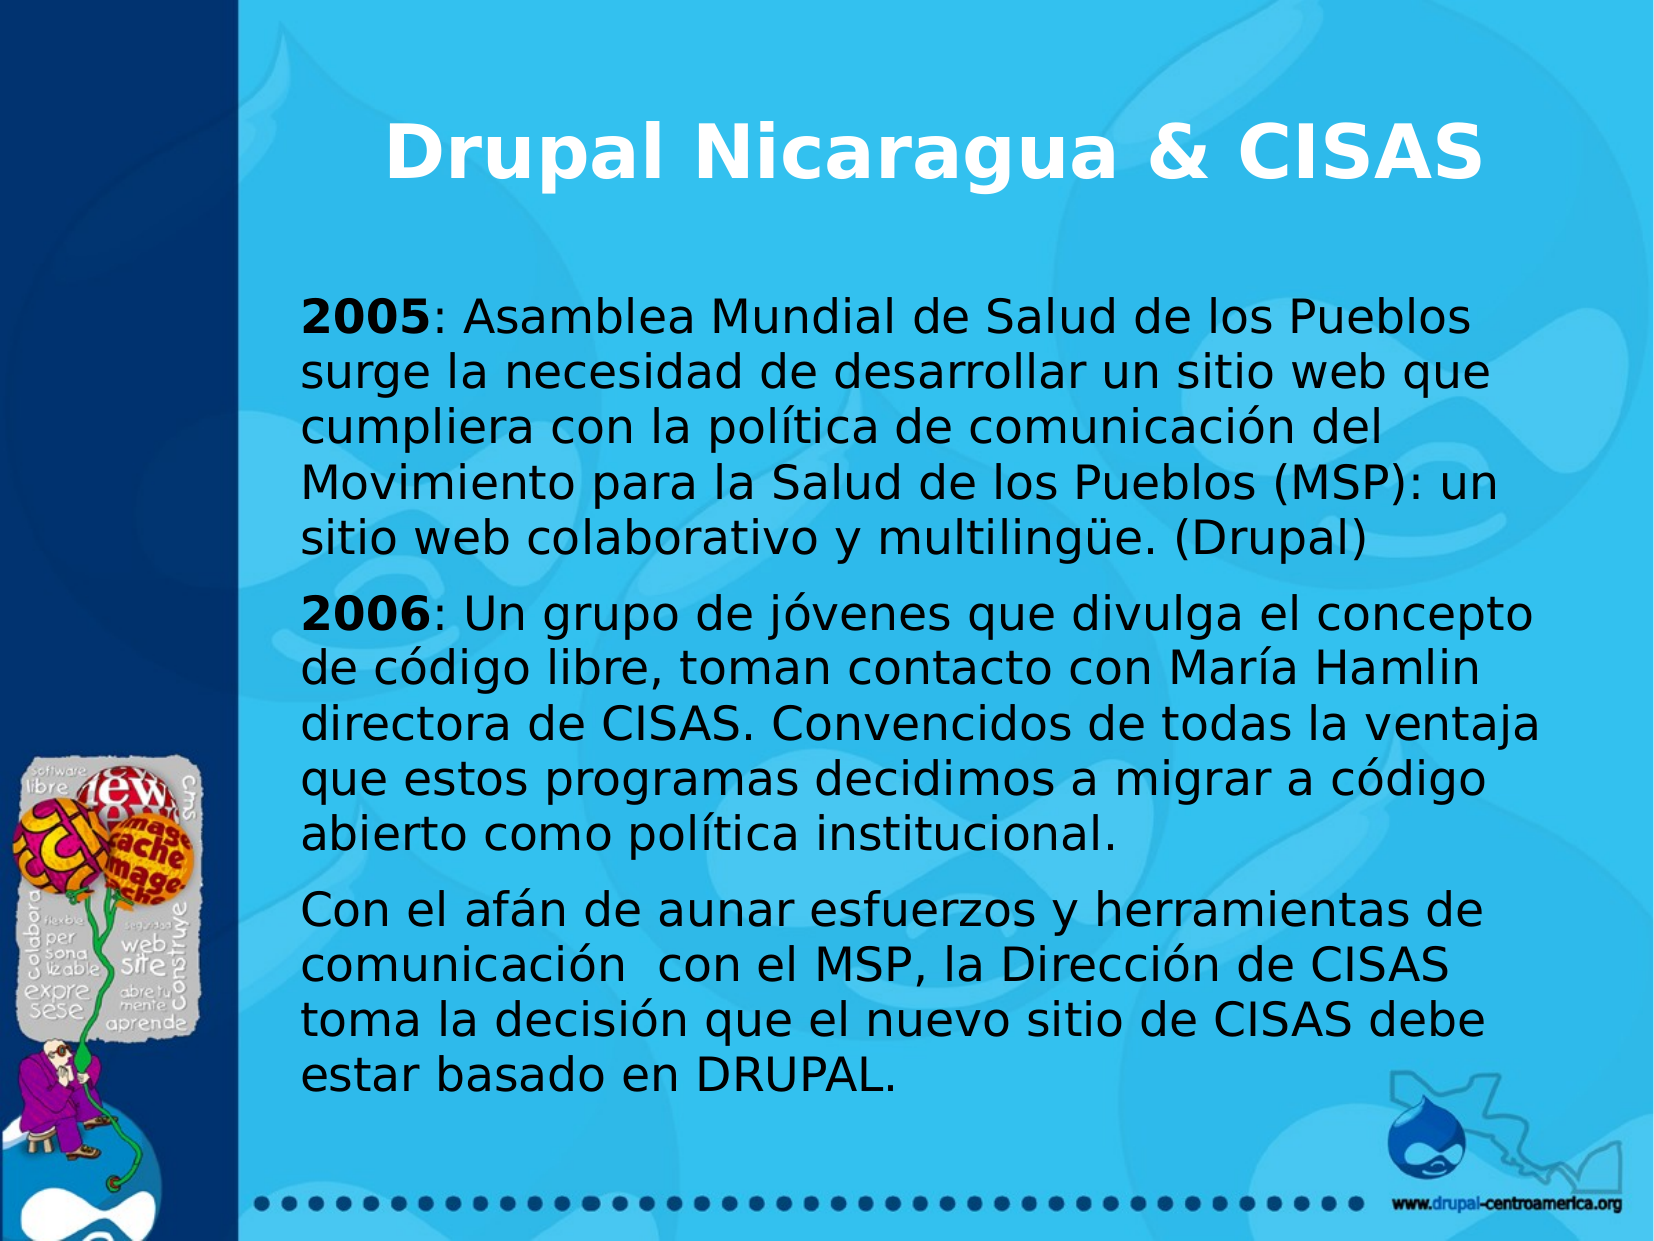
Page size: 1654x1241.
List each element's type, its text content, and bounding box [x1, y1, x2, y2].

picture [0, 0, 1654, 1241]
title Drupal Nicaragua & CISAS [300, 56, 1571, 250]
list 2005: Asamblea Mundial de Salud de los Pueblos surge la necesidad de desarrollar un sitio web que cumpliera con la política de comunicación del Movimiento para la Salud de los Pueblos (MSP): un sitio web colaborativo y multilingüe. (Drupal) 2006: Un grupo de jóvenes que divulga el concepto de código libre, toman contacto con María Hamlin directora de CISAS. Convencidos de todas la ventaja que estos programas decidimos a migrar a código abierto como política institucional. Con el afán de aunar esfuerzos y herramientas de comunicación con el MSP, la Dirección de CISAS toma la decisión que el nuevo sitio de CISAS debe estar basado en DRUPAL. [300, 290, 1571, 1109]
